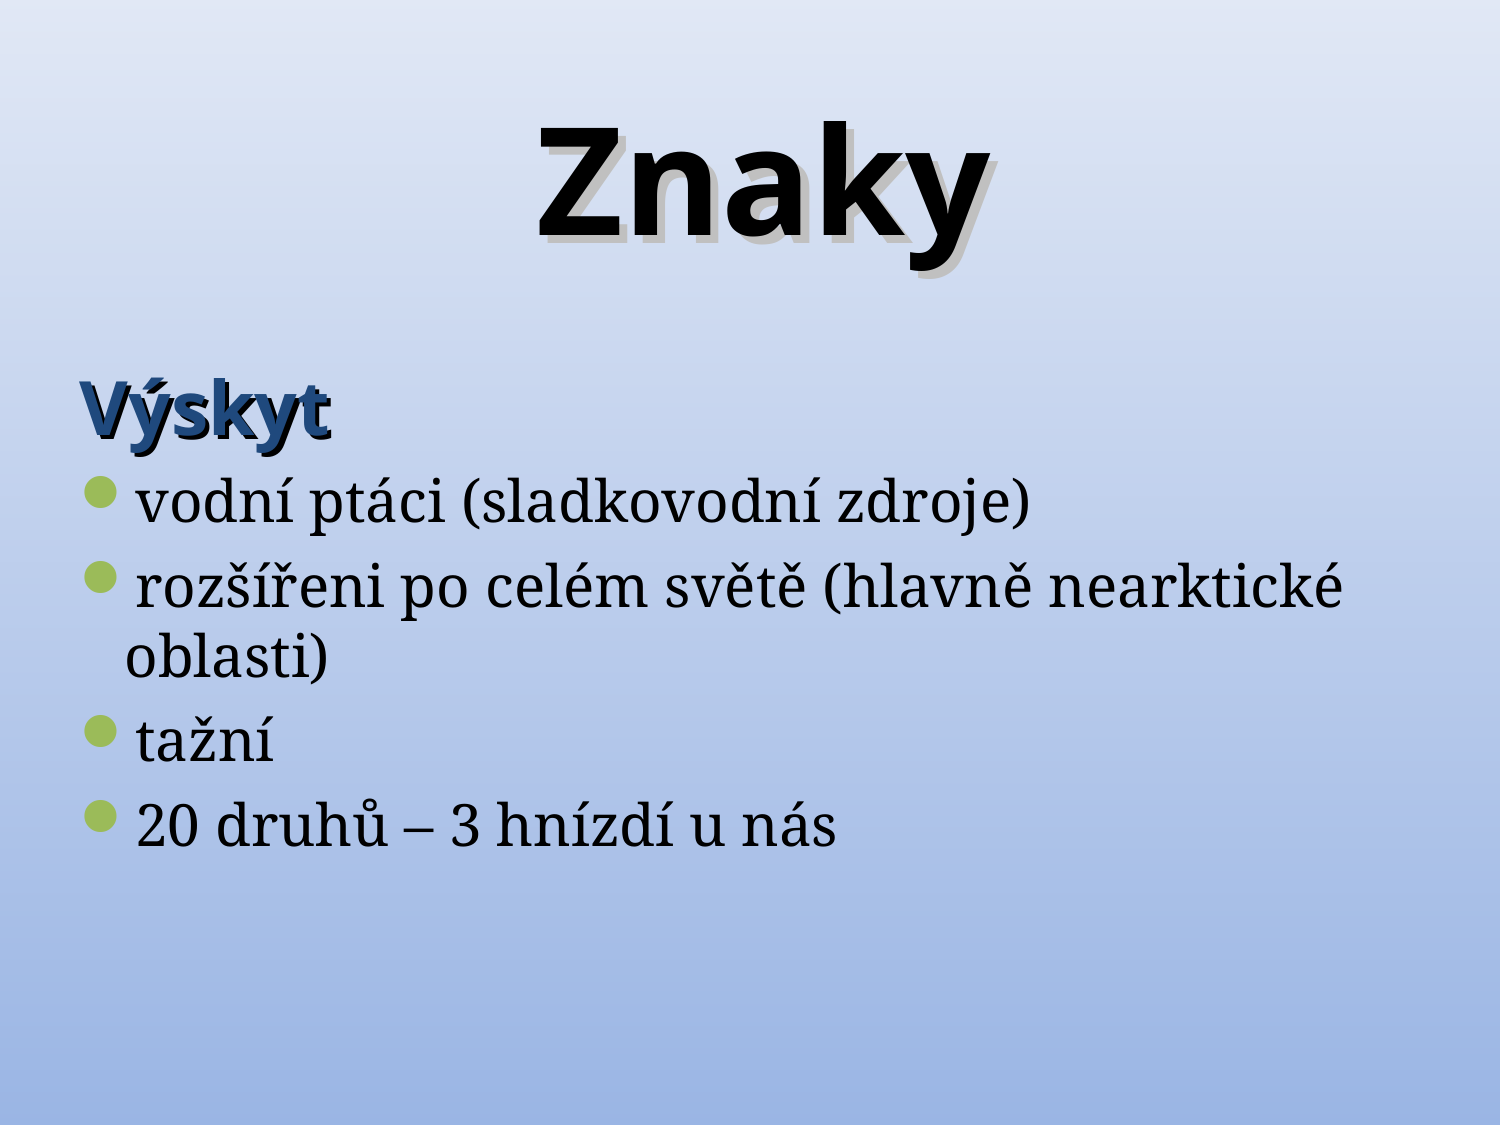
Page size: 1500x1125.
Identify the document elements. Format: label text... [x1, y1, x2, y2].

title Znaky [88, 78, 1439, 266]
list Výskyt vodní ptáci (sladkovodní zdroje) rozšířeni po celém světě (hlavně nearktické oblasti) tažní 20 druhů – 3 hnízdí u nás [64, 283, 1471, 1125]
